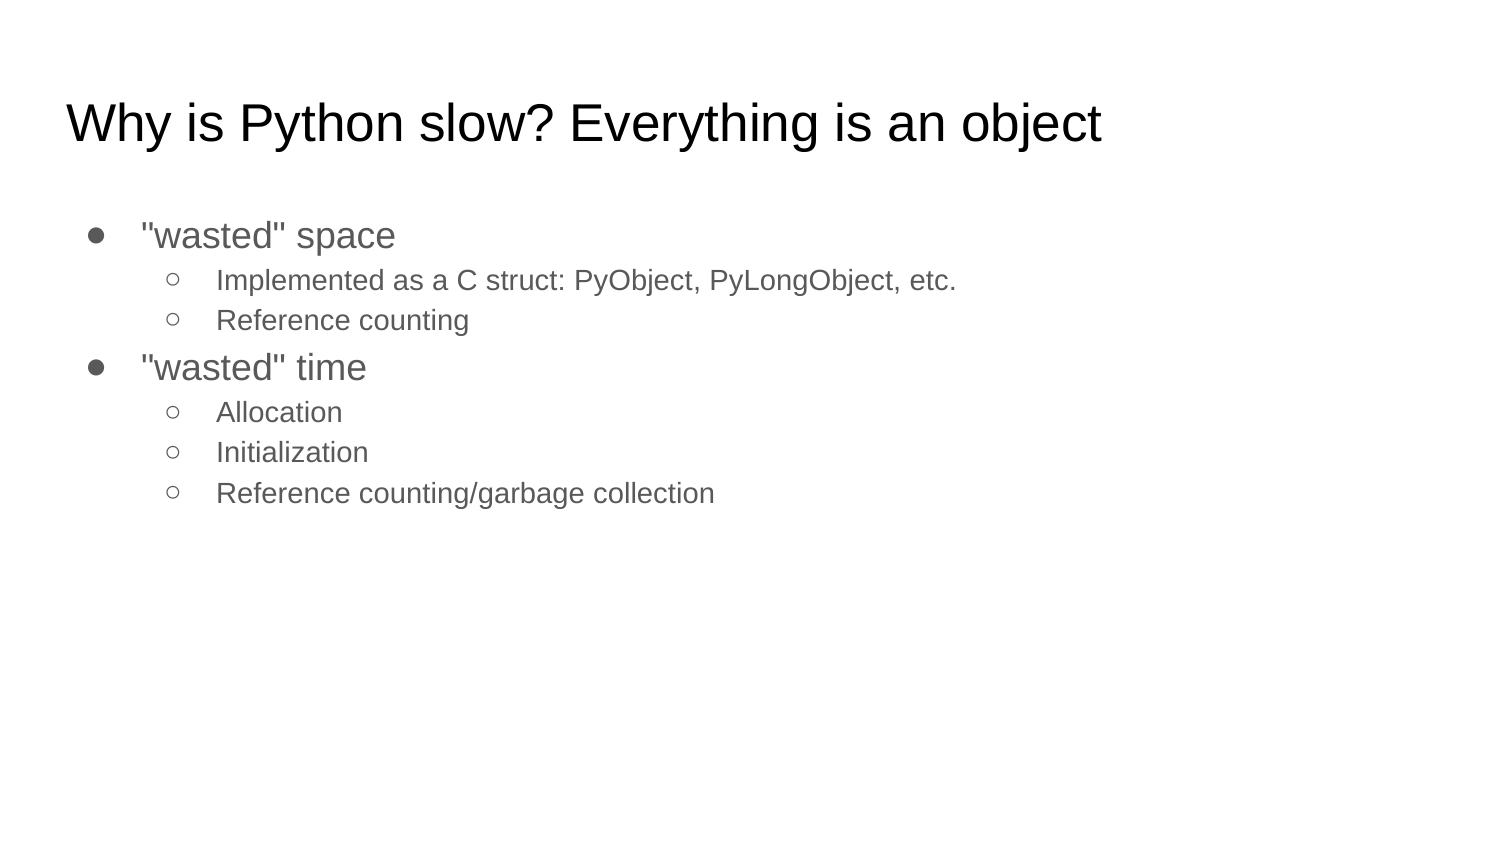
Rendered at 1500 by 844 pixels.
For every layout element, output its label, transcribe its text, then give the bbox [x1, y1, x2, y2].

title Why is Python slow? Everything is an object [51, 72, 1449, 167]
list "wasted" space Implemented as a C struct: PyObject, PyLongObject, etc. Reference counting "wasted" time Allocation Initialization Reference counting/garbage collection [51, 189, 1449, 750]
